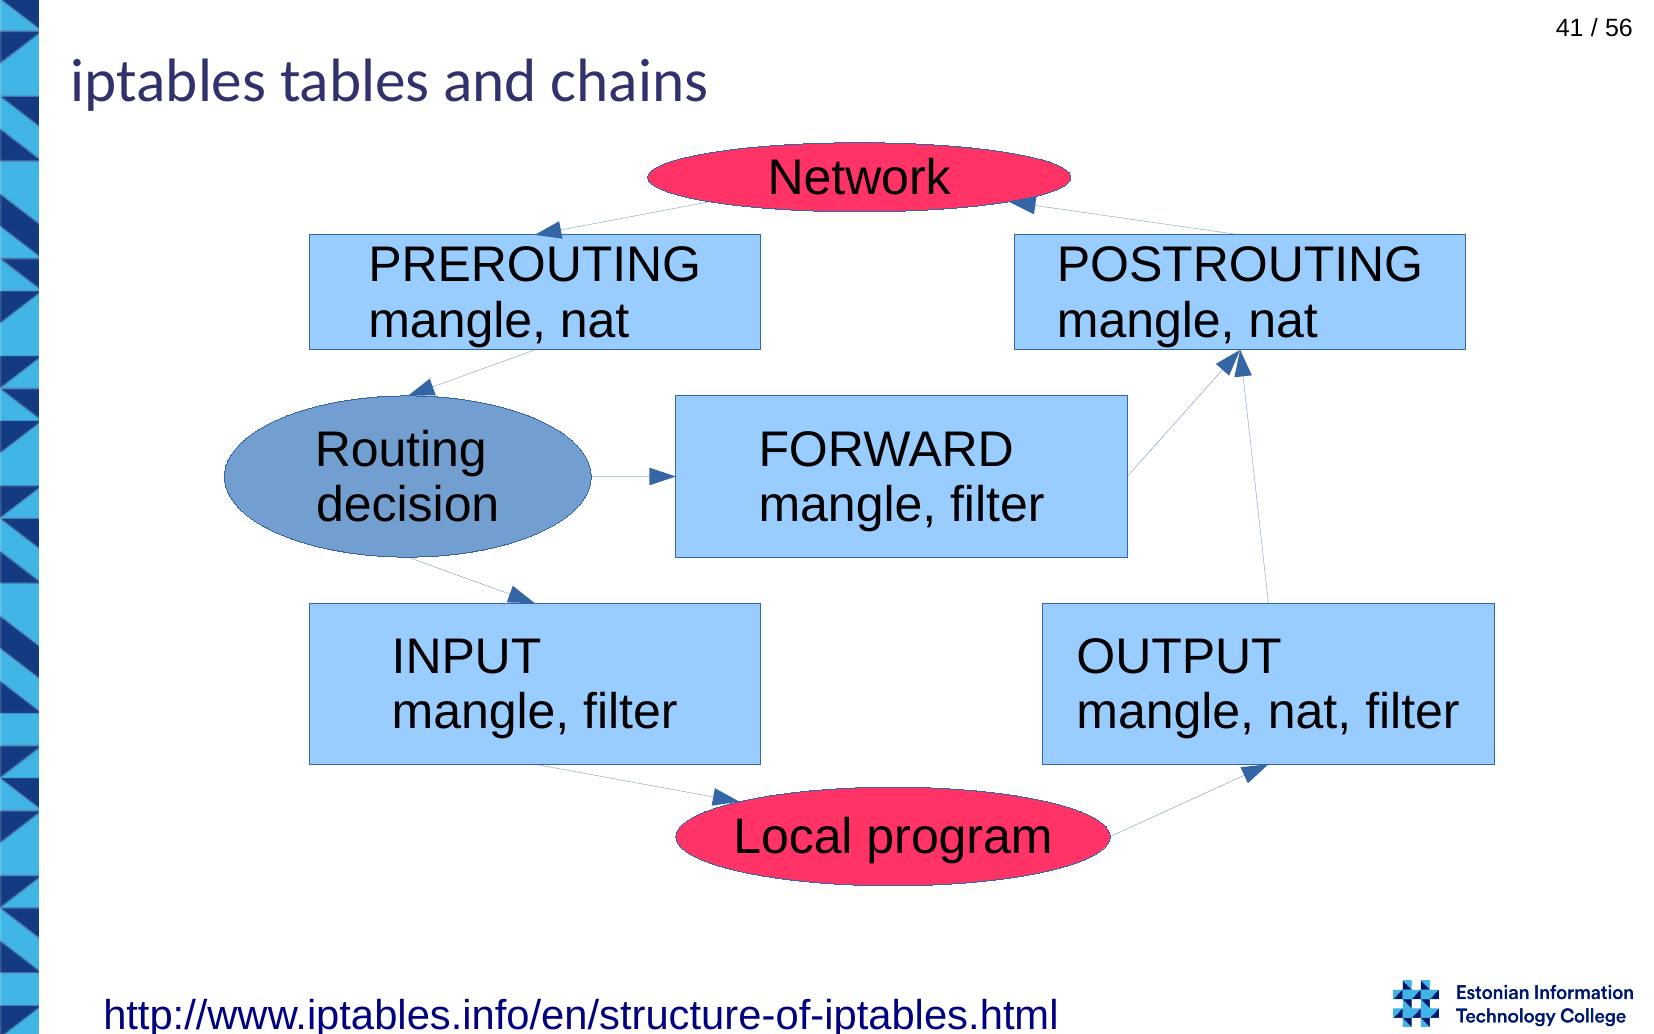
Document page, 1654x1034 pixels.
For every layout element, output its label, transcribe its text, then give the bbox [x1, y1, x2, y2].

text_box OUTPUT mangle, nat, filter [1042, 603, 1495, 765]
text_box Local program [675, 787, 1111, 886]
text_box POSTROUTING mangle, nat [1014, 234, 1466, 350]
text_box Network [647, 142, 1071, 212]
text_box http://www.iptables.info/en/structure-of-iptables.html [88, 984, 1182, 1034]
text_box INPUT mangle, filter [309, 603, 761, 765]
title iptables tables and chains [70, 41, 1630, 130]
picture [1393, 980, 1633, 1027]
text_box FORWARD mangle, filter [675, 395, 1128, 558]
text_box PREROUTING mangle, nat [309, 234, 761, 350]
text_box Routing decision [224, 395, 592, 558]
